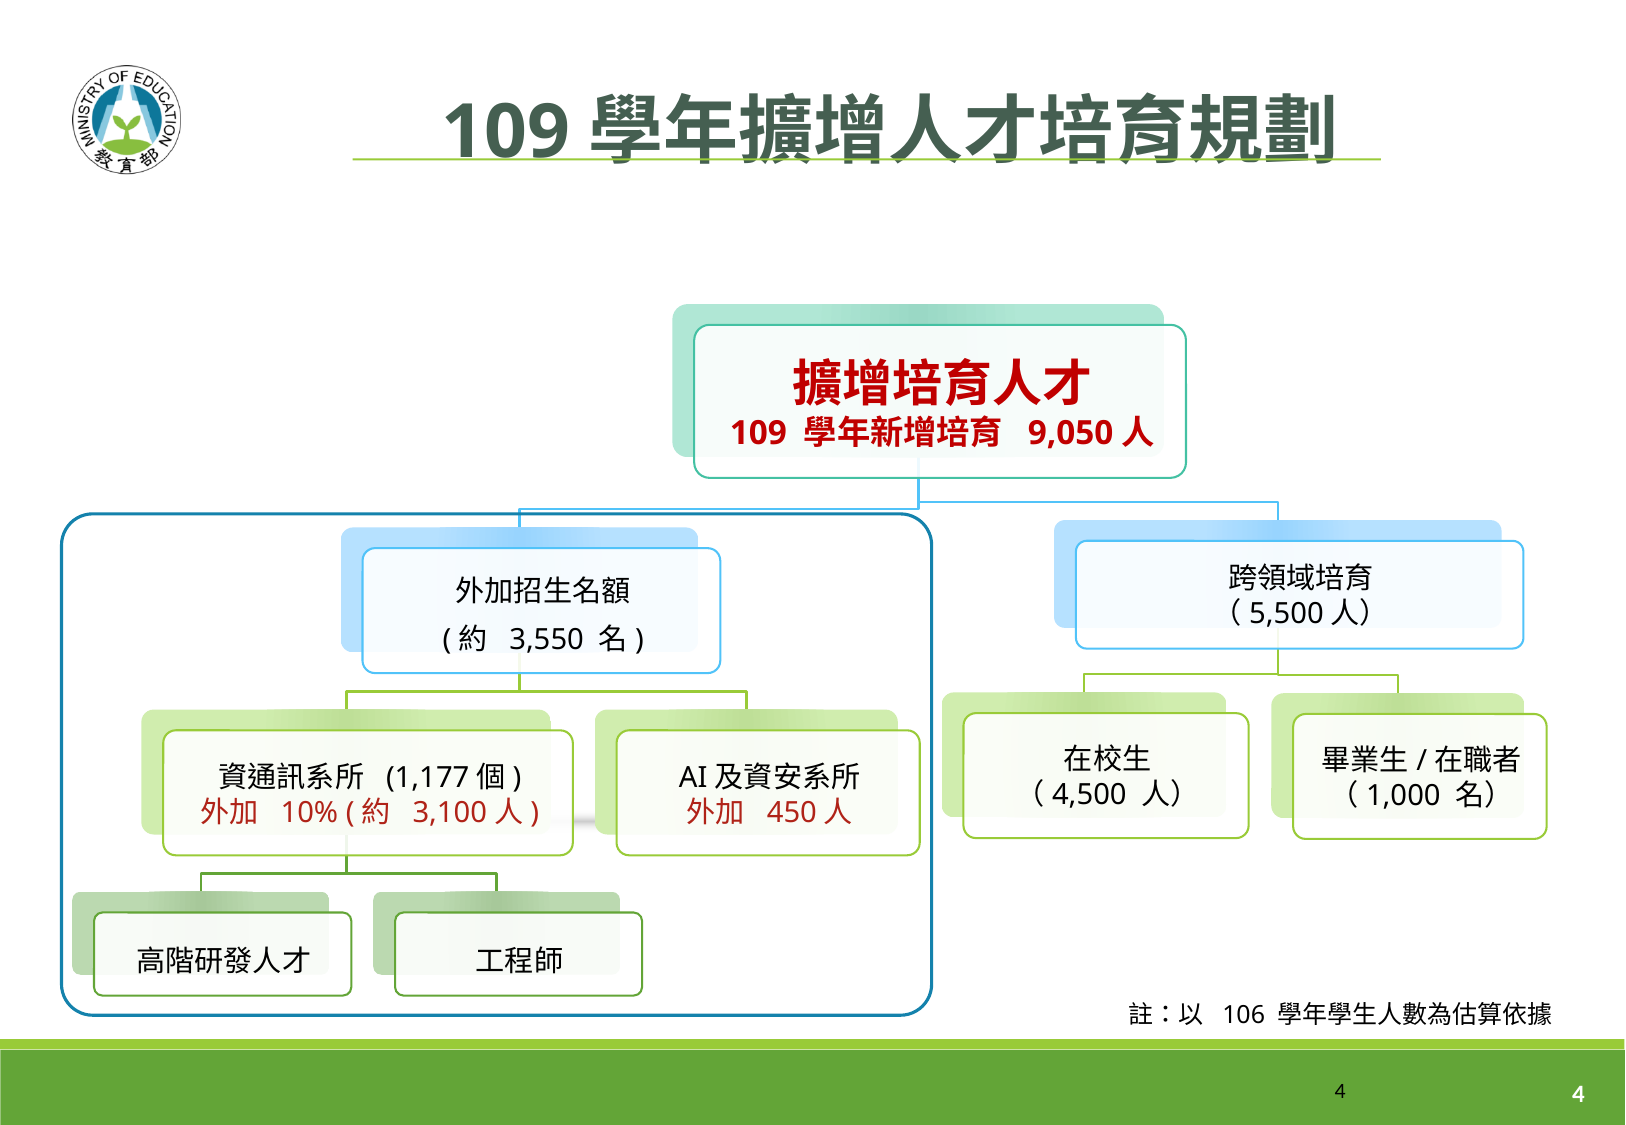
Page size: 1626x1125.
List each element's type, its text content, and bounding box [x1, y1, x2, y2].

text_box 工程師 [395, 912, 643, 996]
text_box 在校生 （4,500 人） [963, 713, 1249, 839]
text_box [340, 527, 699, 653]
text_box 資通訊系所 (1,177個) 外加 10% (約 3,100人) [163, 730, 573, 856]
text_box [941, 692, 1227, 818]
text_box [72, 891, 330, 975]
text_box 畢業生/在職者（1,000 名） [1293, 713, 1547, 839]
text_box 外加招生名額 (約 3,550 名) [362, 548, 721, 674]
text_box AI及資安系所 外加 450人 [616, 730, 920, 856]
text_box 高階研發人才 [94, 912, 352, 996]
slide_number <編號> [1319, 1059, 1600, 1125]
picture [72, 65, 181, 175]
text_box [573, 709, 898, 835]
text_box 擴增培育人才 109 學年新增培育 9,050人 [694, 324, 1187, 478]
text_box 註：以 106 學年學生人數為估算依據 [1114, 990, 1568, 1036]
text_box [672, 304, 1165, 458]
text_box [1271, 693, 1525, 819]
text_box <編號> [1319, 1059, 1591, 1120]
text_box 109學年擴增人才培育規劃 [236, 65, 1543, 190]
text_box [1054, 520, 1502, 628]
text_box [141, 709, 551, 835]
text_box [373, 891, 621, 975]
text_box 跨領域培育 （5,500人） [1075, 540, 1524, 649]
